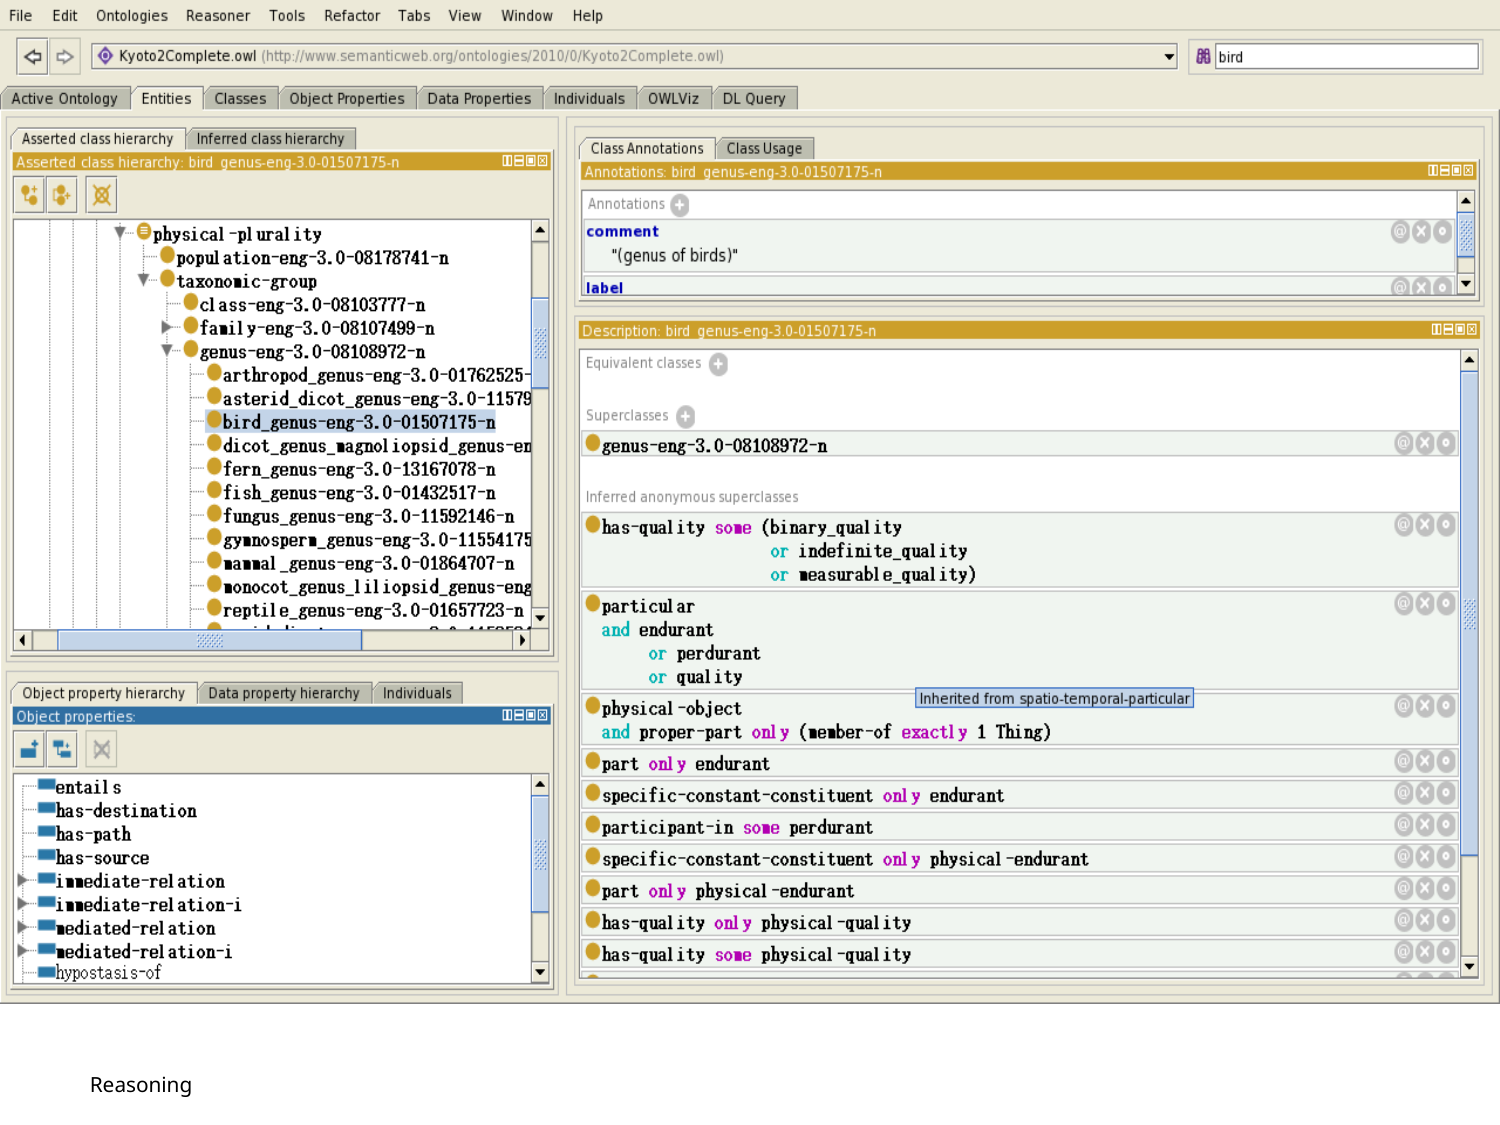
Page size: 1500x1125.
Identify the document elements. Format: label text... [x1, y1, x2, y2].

list 268 Anas in Species 2000 concepts Animalia/Chordata/Aves/Anseriformes/Anatidae/Anas/ITS-175103 : Yellow-billed Pintail eng-3.0-01847565-n <Anas, genus Anas> 297 WN3.0 Base Concepts 01507175-n 05 399 bird_genus Connected to KYOTO ontology bird_genus-eng-3.0-01507175-n type [75, 1004, 1438, 1117]
picture [0, 0, 1500, 1004]
